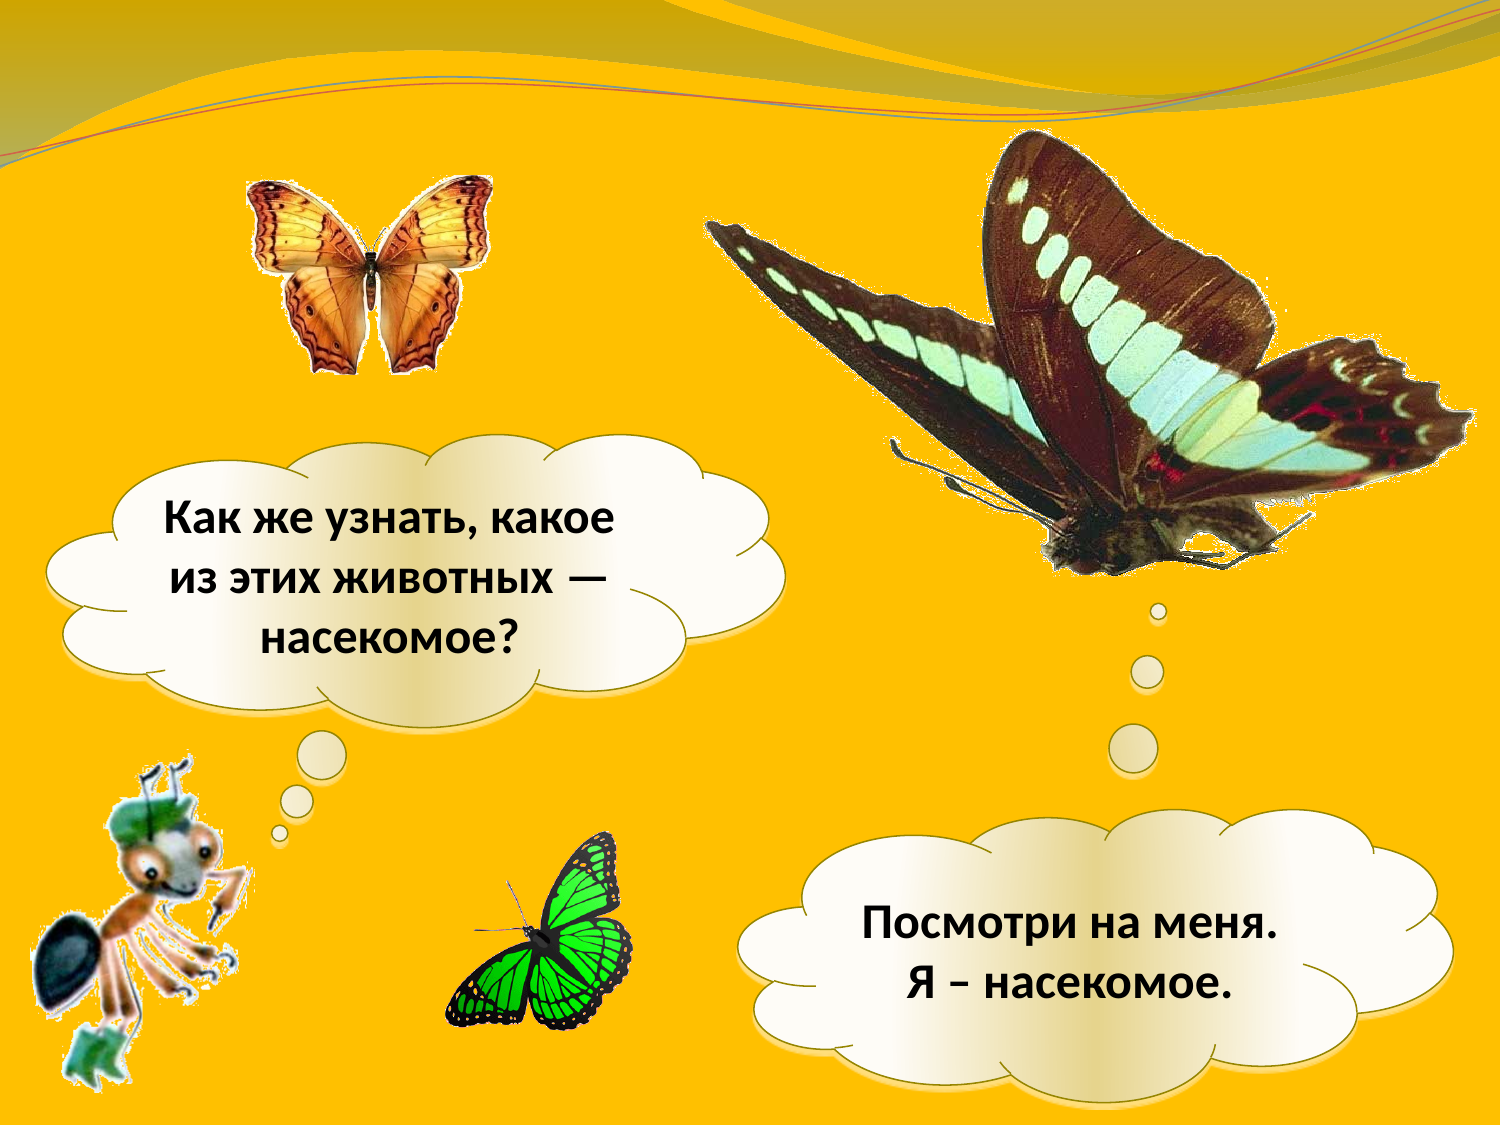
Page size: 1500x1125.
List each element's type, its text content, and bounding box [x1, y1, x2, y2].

picture [703, 128, 1477, 577]
picture [246, 175, 493, 375]
text_box Посмотри на меня. Я – насекомое. [1108, 724, 1158, 773]
text_box Посмотри на меня. Я – насекомое. [737, 809, 1454, 1103]
picture [445, 831, 633, 1031]
picture [23, 749, 255, 1101]
text_box Как же узнать, какое из этих животных — насекомое? [280, 785, 314, 818]
text_box Как же узнать, какое из этих животных — насекомое? [297, 730, 347, 780]
text_box Как же узнать, какое из этих животных — насекомое? [46, 434, 786, 728]
text_box Посмотри на меня. Я – насекомое. [1131, 655, 1164, 689]
